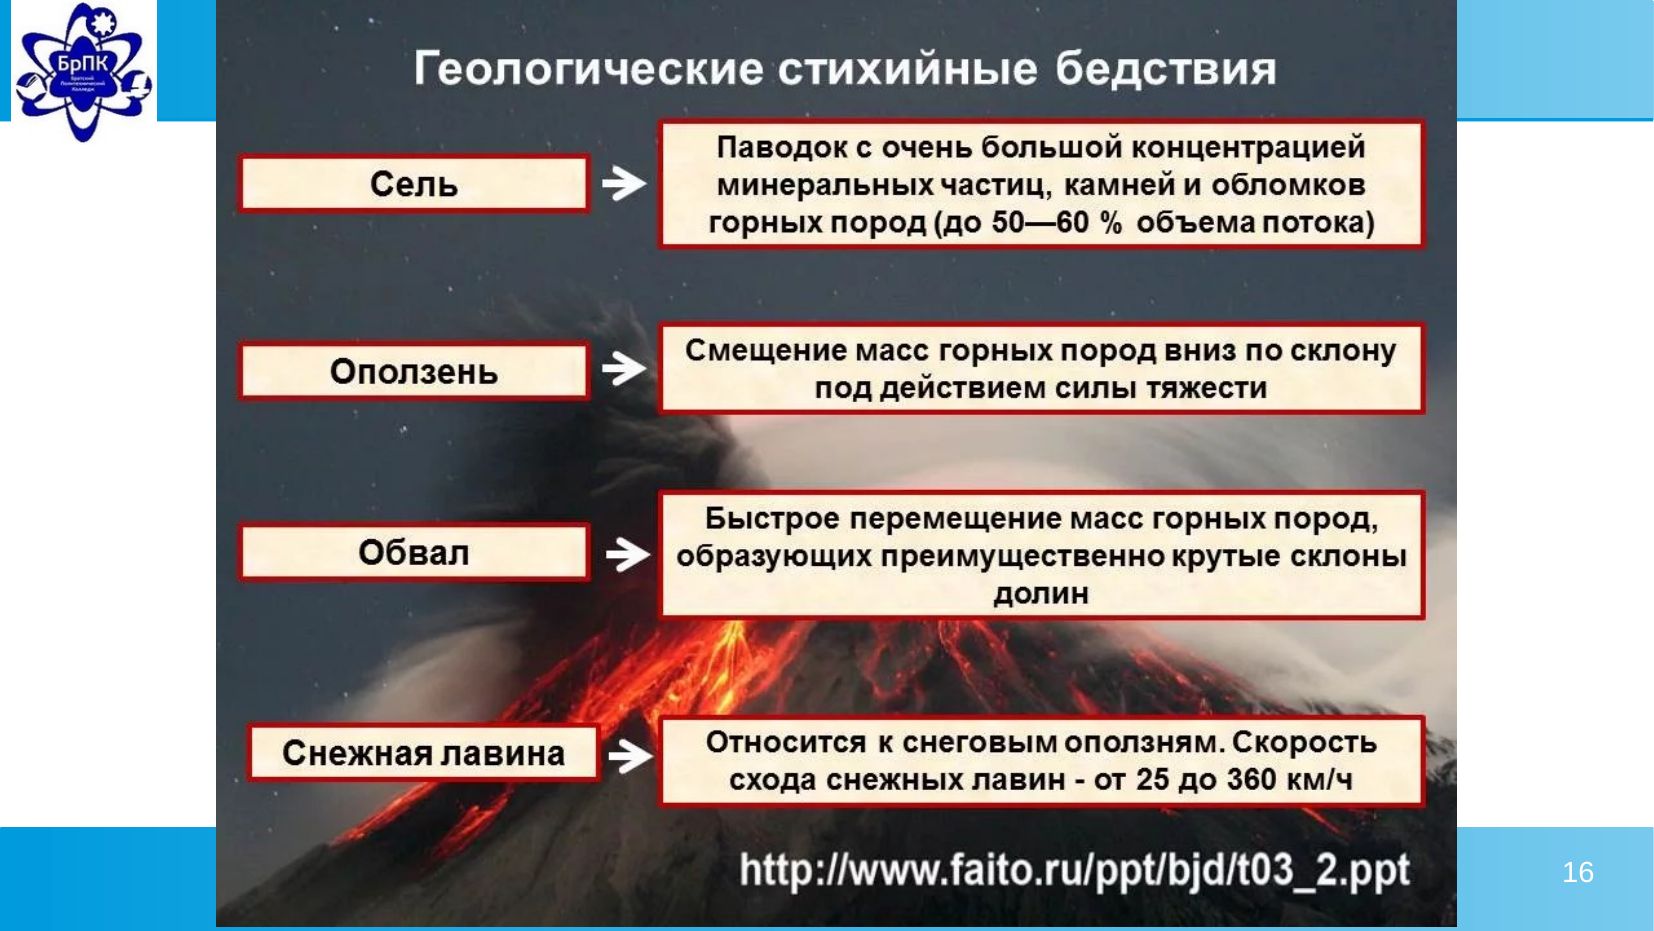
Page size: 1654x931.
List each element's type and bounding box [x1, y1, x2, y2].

picture [11, 0, 157, 145]
picture [216, 0, 1457, 927]
